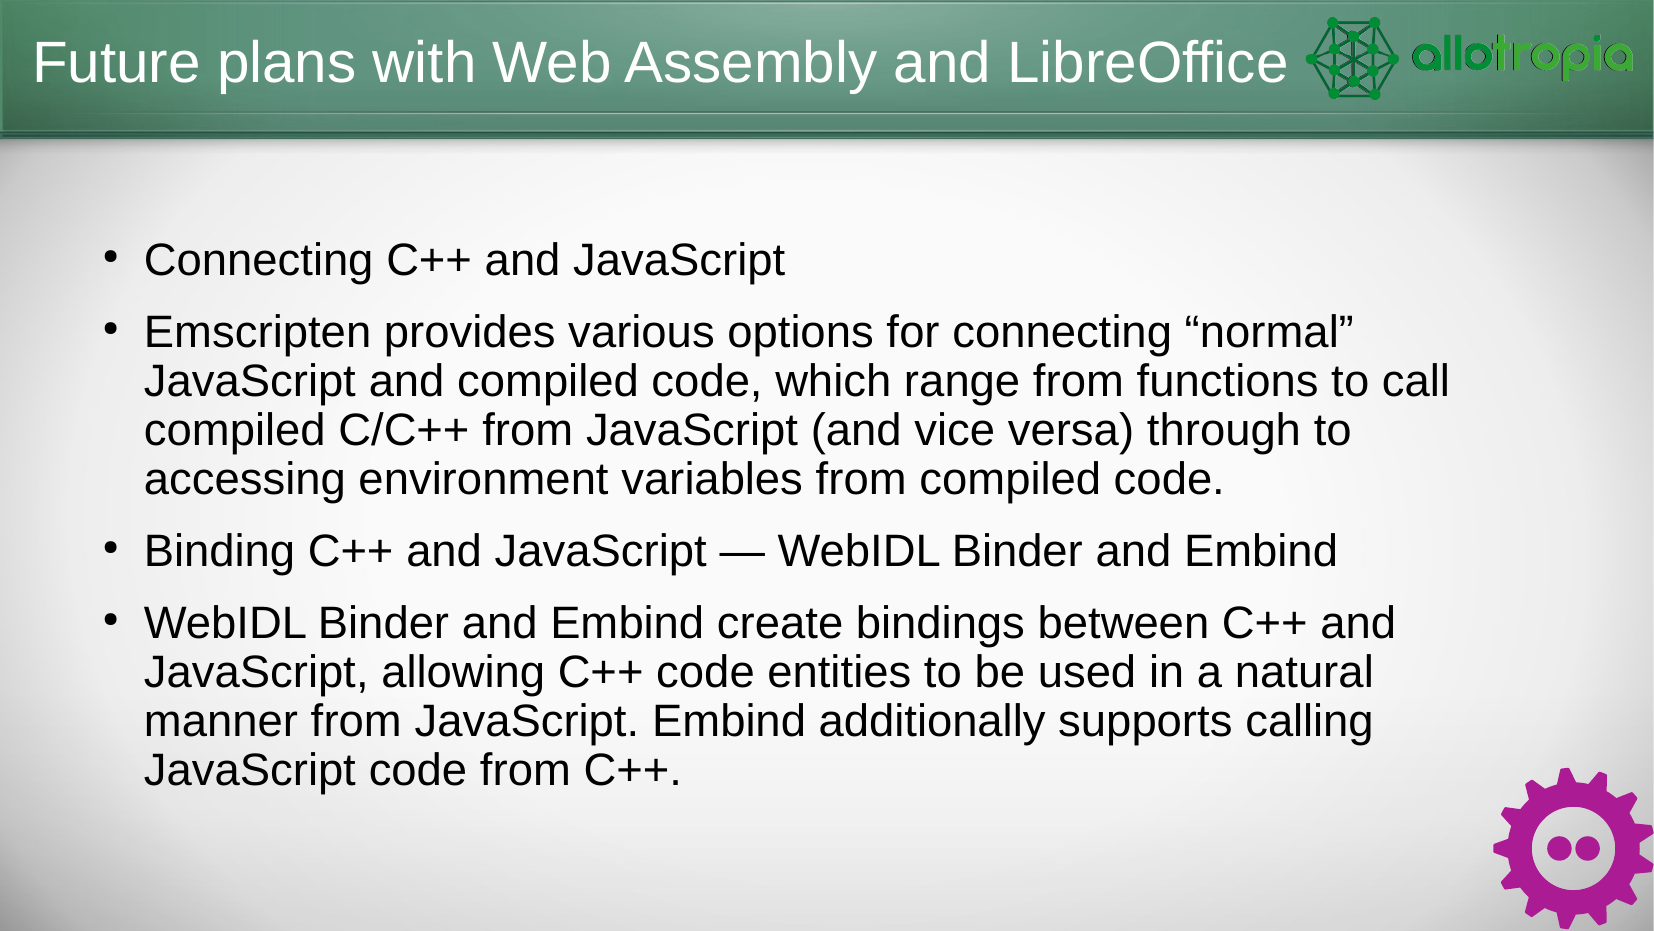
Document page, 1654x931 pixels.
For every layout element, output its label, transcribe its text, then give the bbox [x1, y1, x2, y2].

title Future plans with Web Assembly and LibreOffice [0, 0, 1329, 143]
picture [0, 0, 1654, 931]
list Connecting C++ and JavaScript Emscripten provides various options for connecting “normal” JavaScript and compiled code, which range from functions to call compiled C/C++ from JavaScript (and vice versa) through to accessing environment variables from compiled code. Binding C++ and JavaScript — WebIDL Binder and Embind WebIDL Binder and Embind create bindings between C++ and JavaScript, allowing C++ code entities to be used in a natural manner from JavaScript. Embind additionally supports calling JavaScript code from C++. [88, 236, 1536, 798]
